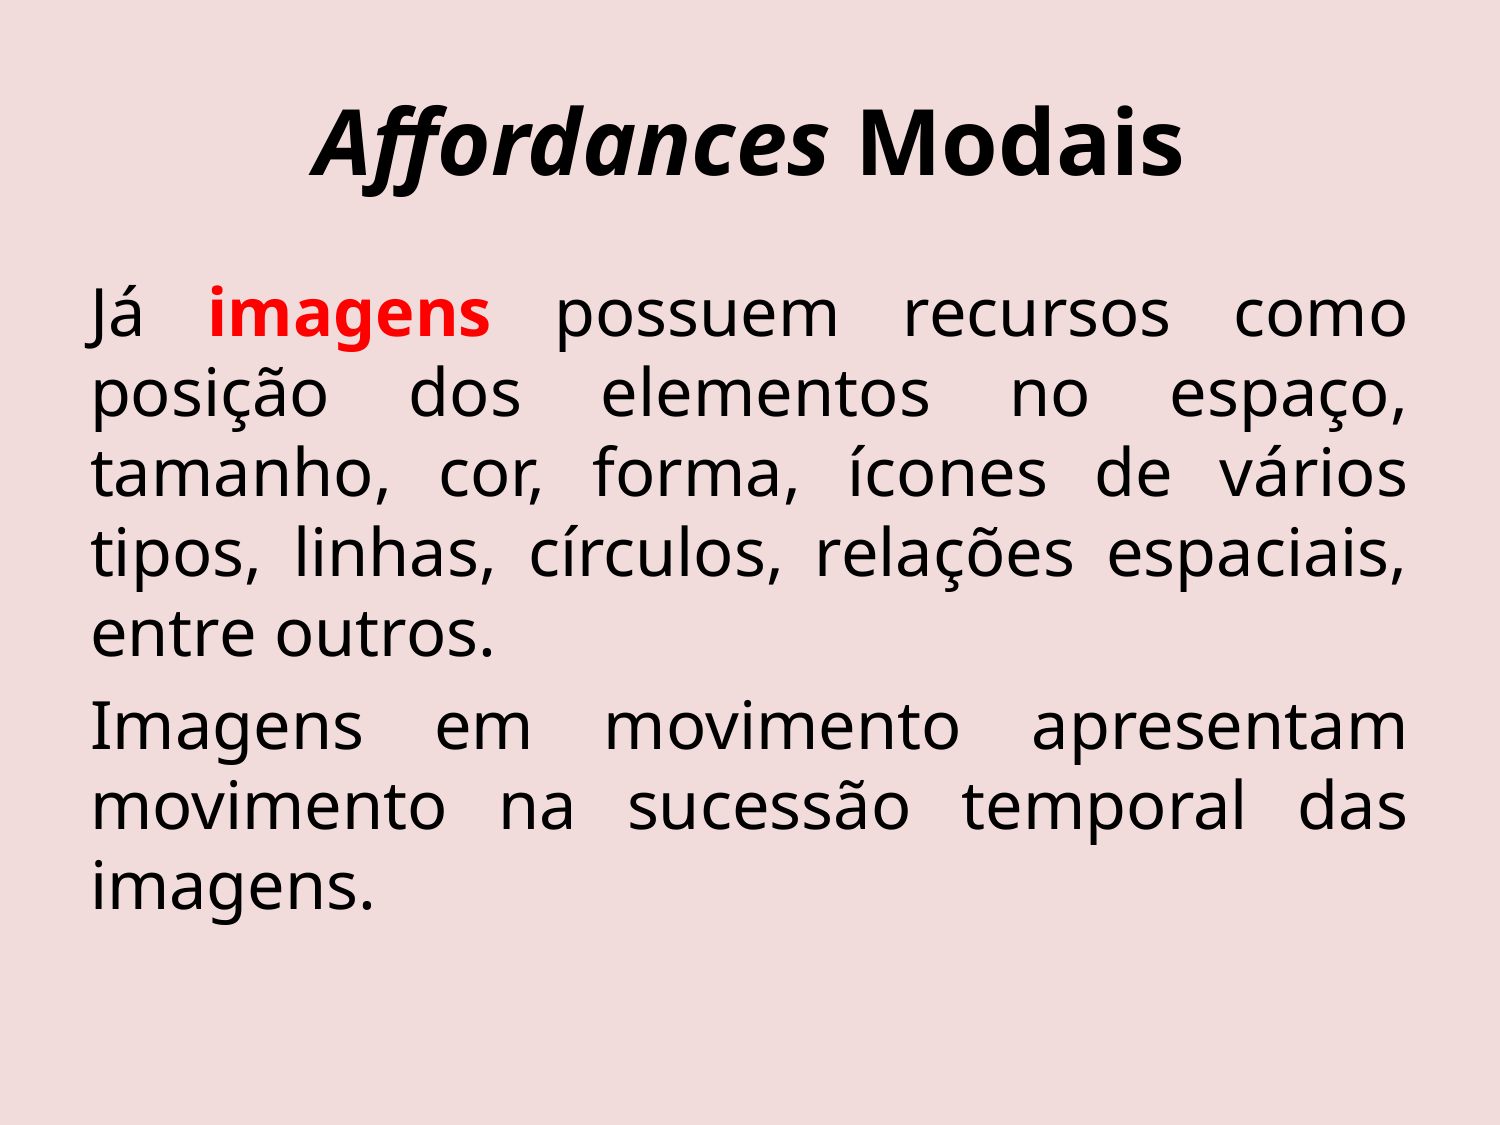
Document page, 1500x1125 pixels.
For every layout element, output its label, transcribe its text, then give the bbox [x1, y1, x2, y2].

title Affordances Modais [75, 45, 1425, 233]
list Já imagens possuem recursos como posição dos elementos no espaço, tamanho, cor, forma, ícones de vários tipos, linhas, círculos, relações espaciais, entre outros. Imagens em movimento apresentam movimento na sucessão temporal das imagens. [75, 262, 1425, 1005]
